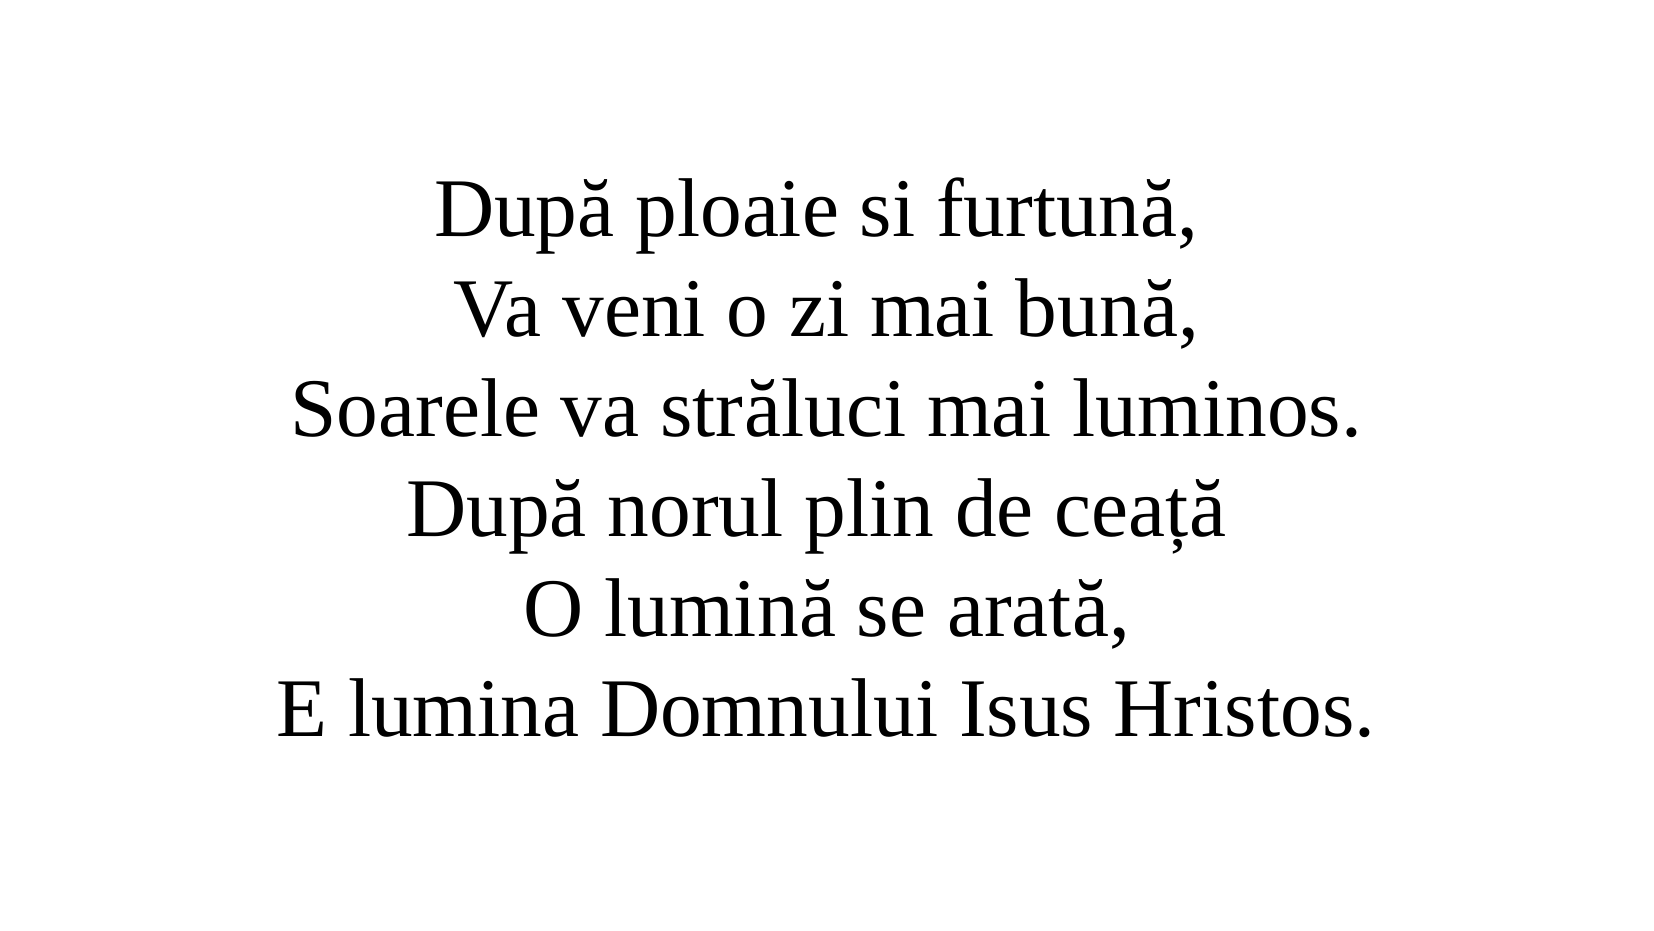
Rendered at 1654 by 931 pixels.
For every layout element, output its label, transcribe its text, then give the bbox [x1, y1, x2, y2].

subtitle După ploaie si furtună, Va veni o zi mai bună, Soarele va străluci mai luminos. După norul plin de ceață O lumină se arată, E lumina Domnului Isus Hristos. [0, 146, 1654, 768]
